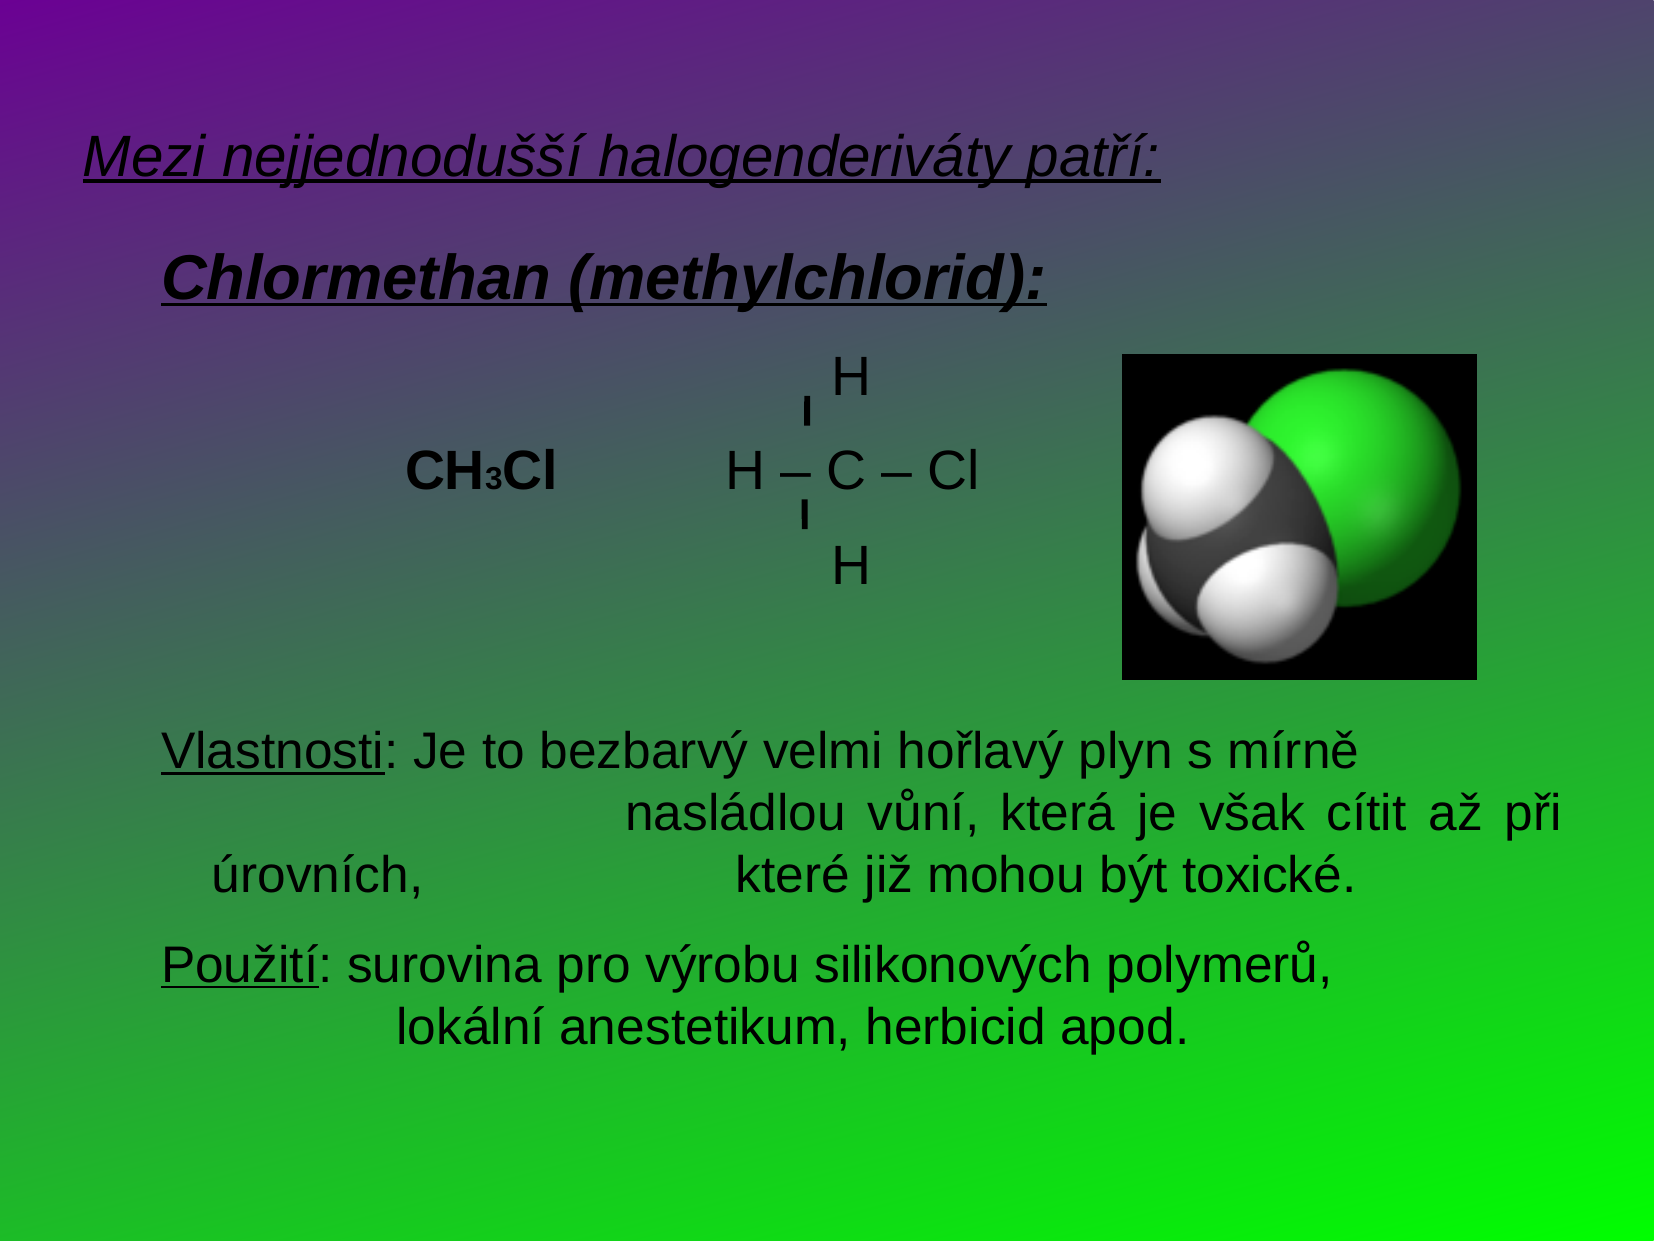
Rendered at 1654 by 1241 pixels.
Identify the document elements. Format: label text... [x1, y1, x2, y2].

picture [1122, 354, 1477, 680]
list Chlormethan (methylchlorid): H CH3Cl H – C – Cl H Vlastnosti: Je to bezbarvý velmi hořlavý plyn s mírně nasládlou vůní, která je však cítit až při úrovních, které již mohou být toxické. Použití: surovina pro výrobu silikonových polymerů, lokální anestetikum, herbicid apod. [76, 236, 1565, 1055]
title Mezi nejjednodušší halogenderiváty patří: [82, 49, 1571, 257]
